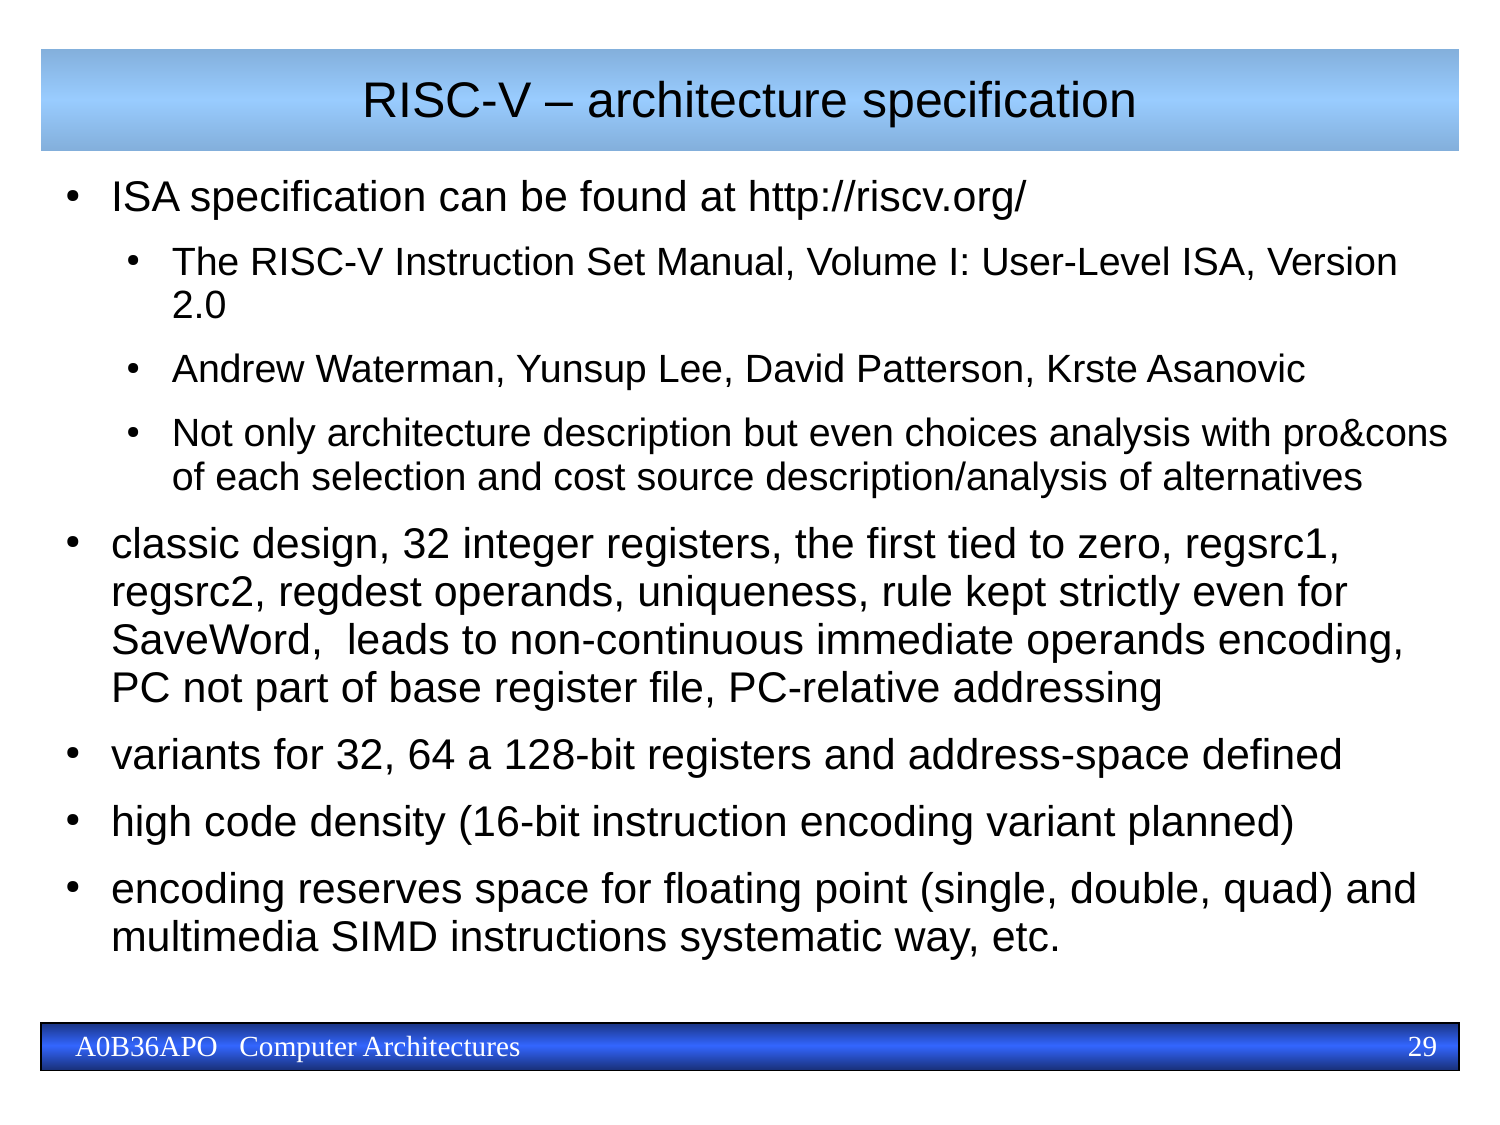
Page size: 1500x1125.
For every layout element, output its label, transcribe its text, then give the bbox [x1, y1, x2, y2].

list ISA specification can be found at http://riscv.org/ The RISC-V Instruction Set Manual, Volume I: User-Level ISA, Version 2.0 Andrew Waterman, Yunsup Lee, David Patterson, Krste Asanovic Not only architecture description but even choices analysis with pro&cons of each selection and cost source description/analysis of alternatives classic design, 32 integer registers, the first tied to zero, regsrc1, regsrc2, regdest operands, uniqueness, rule kept strictly even for SaveWord, leads to non-continuous immediate operands encoding, PC not part of base register file, PC-relative addressing variants for 32, 64 a 128-bit registers and address-space defined high code density (16-bit instruction encoding variant planned) encoding reserves space for floating point (single, double, quad) and multimedia SIMD instructions systematic way, etc. [50, 172, 1450, 1000]
title RISC-V – architecture specification [41, 49, 1459, 151]
